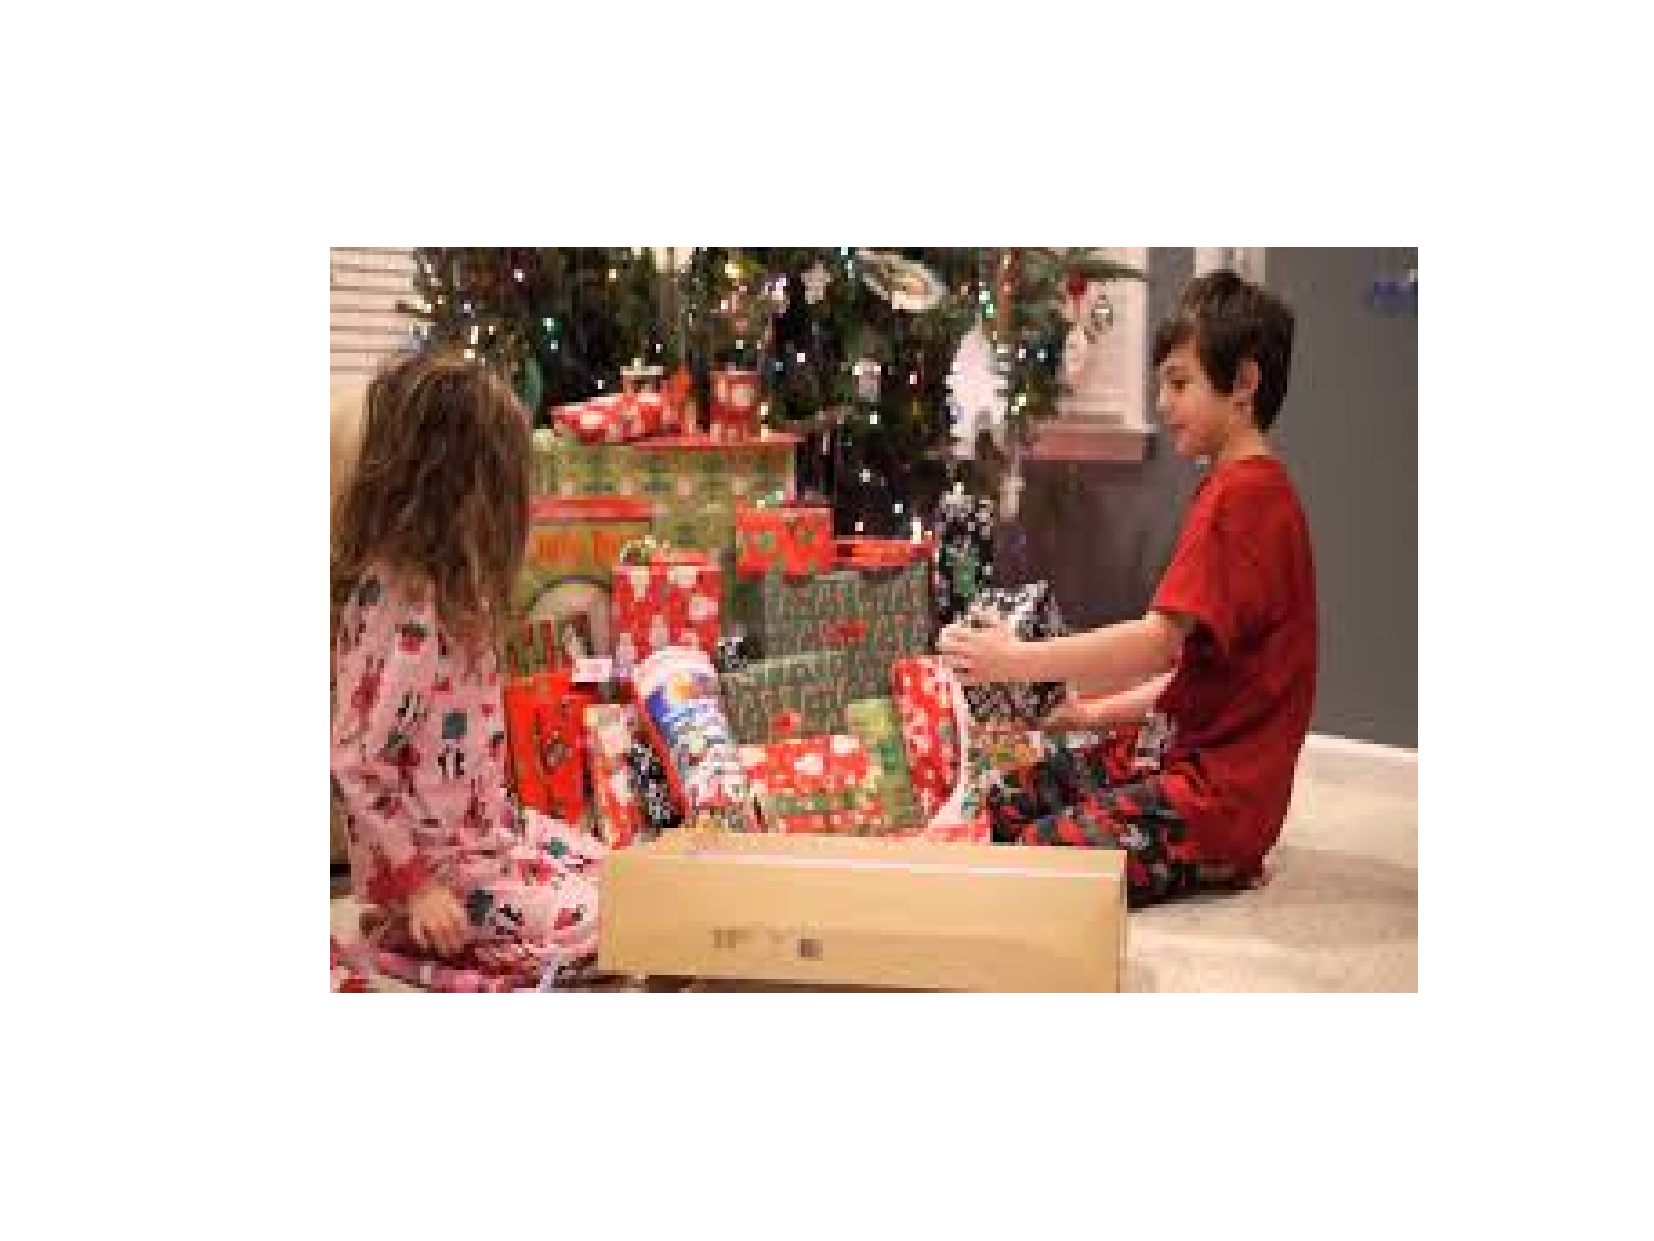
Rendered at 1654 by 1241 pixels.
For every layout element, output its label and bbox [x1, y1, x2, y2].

picture [330, 247, 1418, 993]
